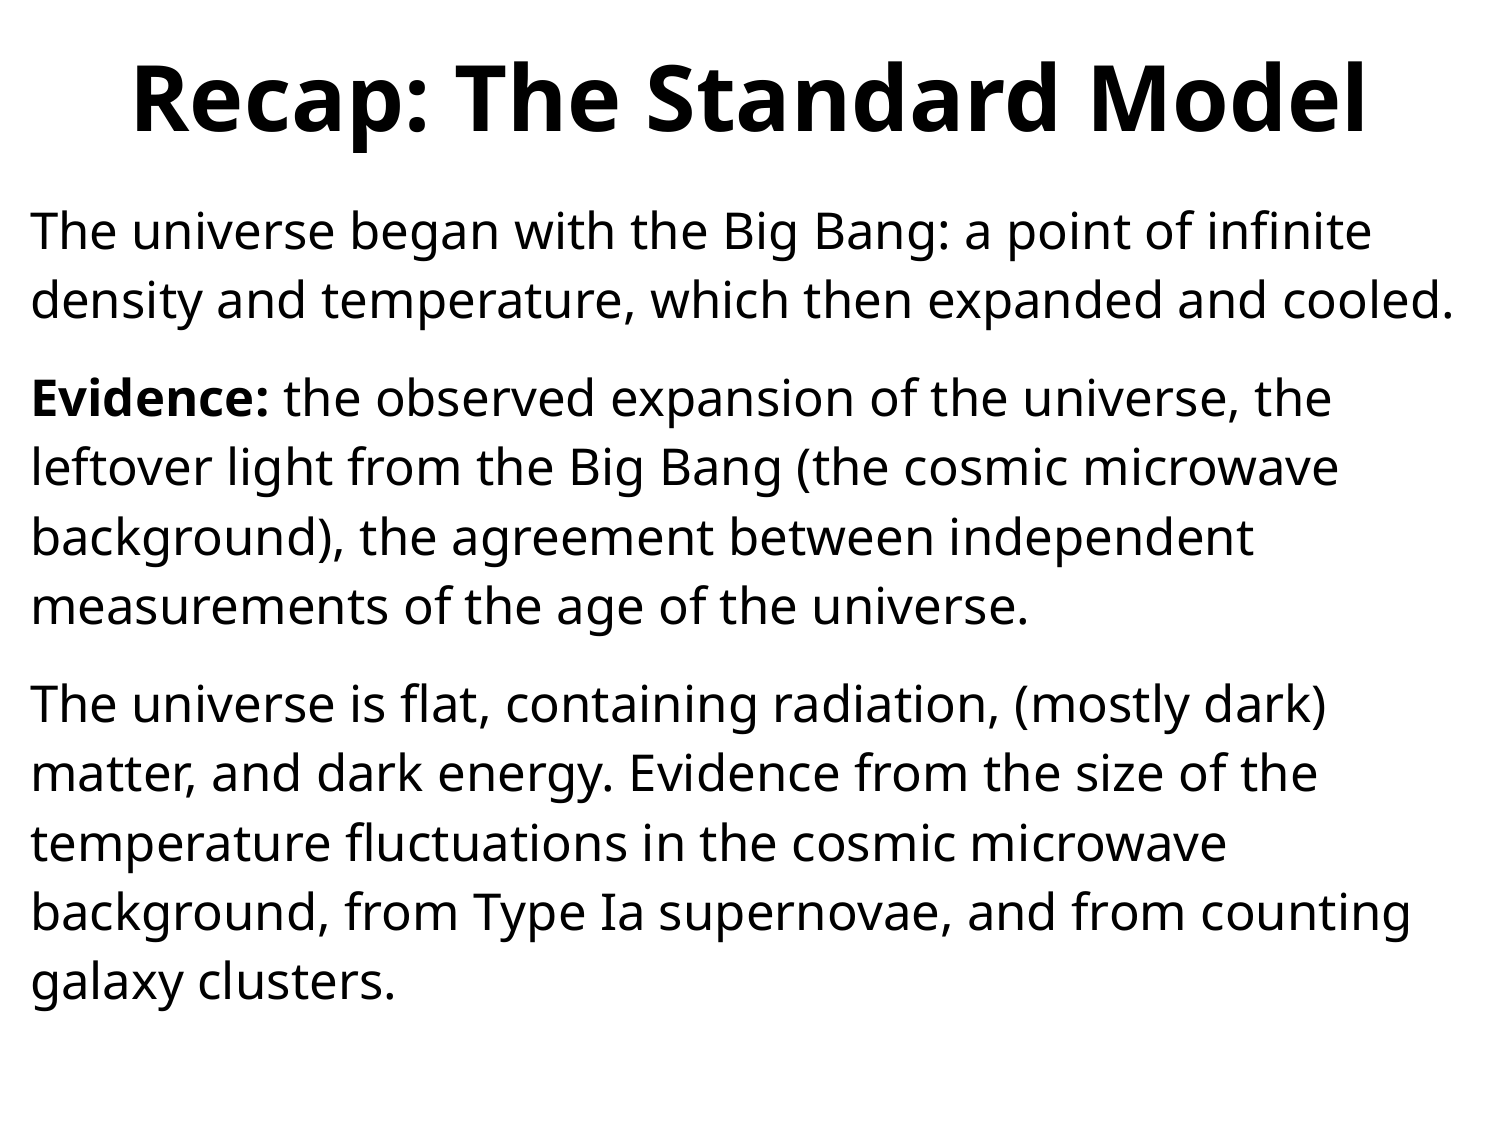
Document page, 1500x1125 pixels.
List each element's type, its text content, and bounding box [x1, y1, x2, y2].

title Recap: The Standard Model [30, 42, 1471, 150]
list The universe began with the Big Bang: a point of infinite density and temperature, which then expanded and cooled. Evidence: the observed expansion of the universe, the leftover light from the Big Bang (the cosmic microwave background), the agreement between independent measurements of the age of the universe. The universe is flat, containing radiation, (mostly dark) matter, and dark energy. Evidence from the size of the temperature fluctuations in the cosmic microwave background, from Type Ia supernovae, and from counting galaxy clusters. [30, 195, 1471, 1081]
